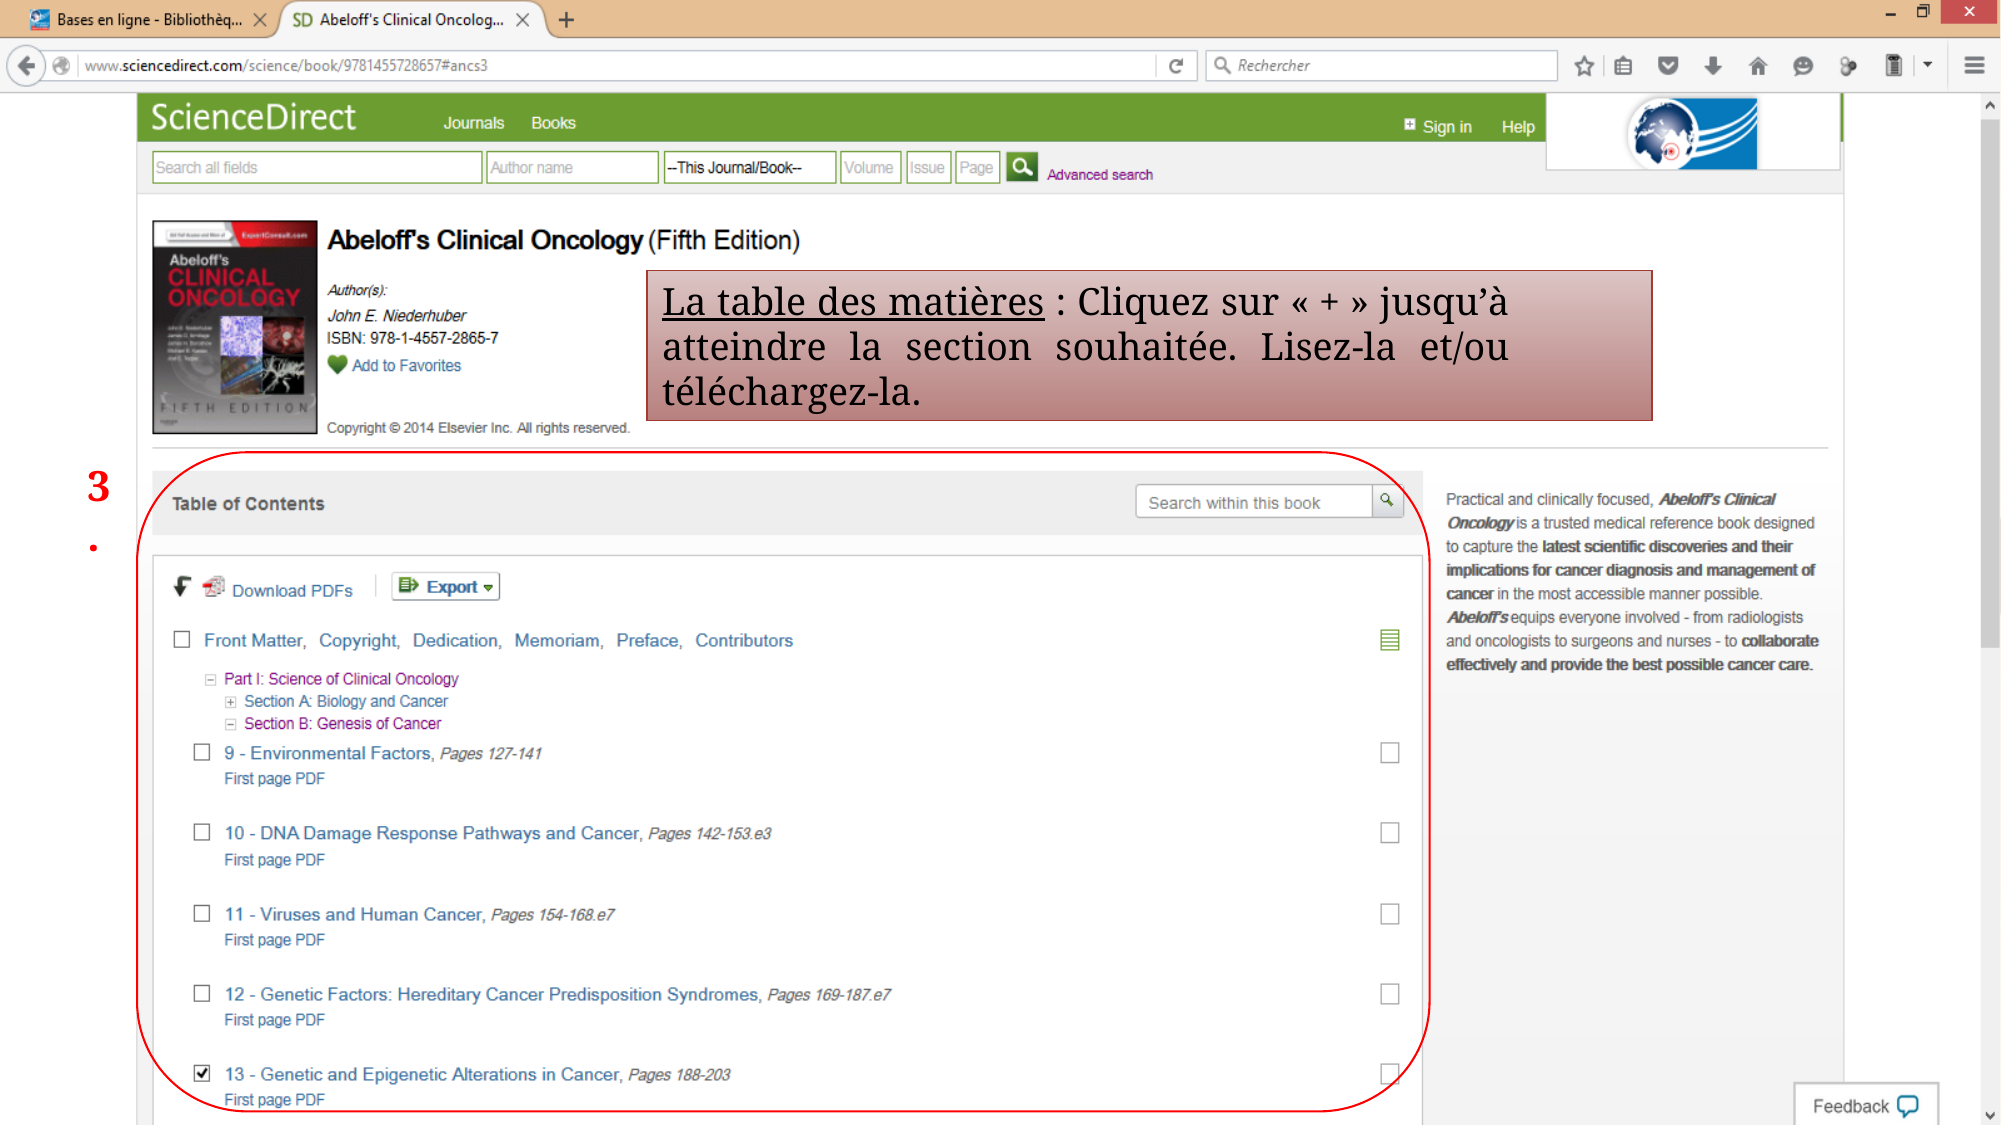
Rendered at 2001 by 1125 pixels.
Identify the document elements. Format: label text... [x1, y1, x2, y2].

text_box 3. [72, 452, 138, 518]
text_box La table des matières : Cliquez sur « + » jusqu’à atteindre la section souhaitée. Lisez-la et/ou téléchargez-la. [647, 270, 1652, 377]
picture [0, 0, 2000, 1125]
